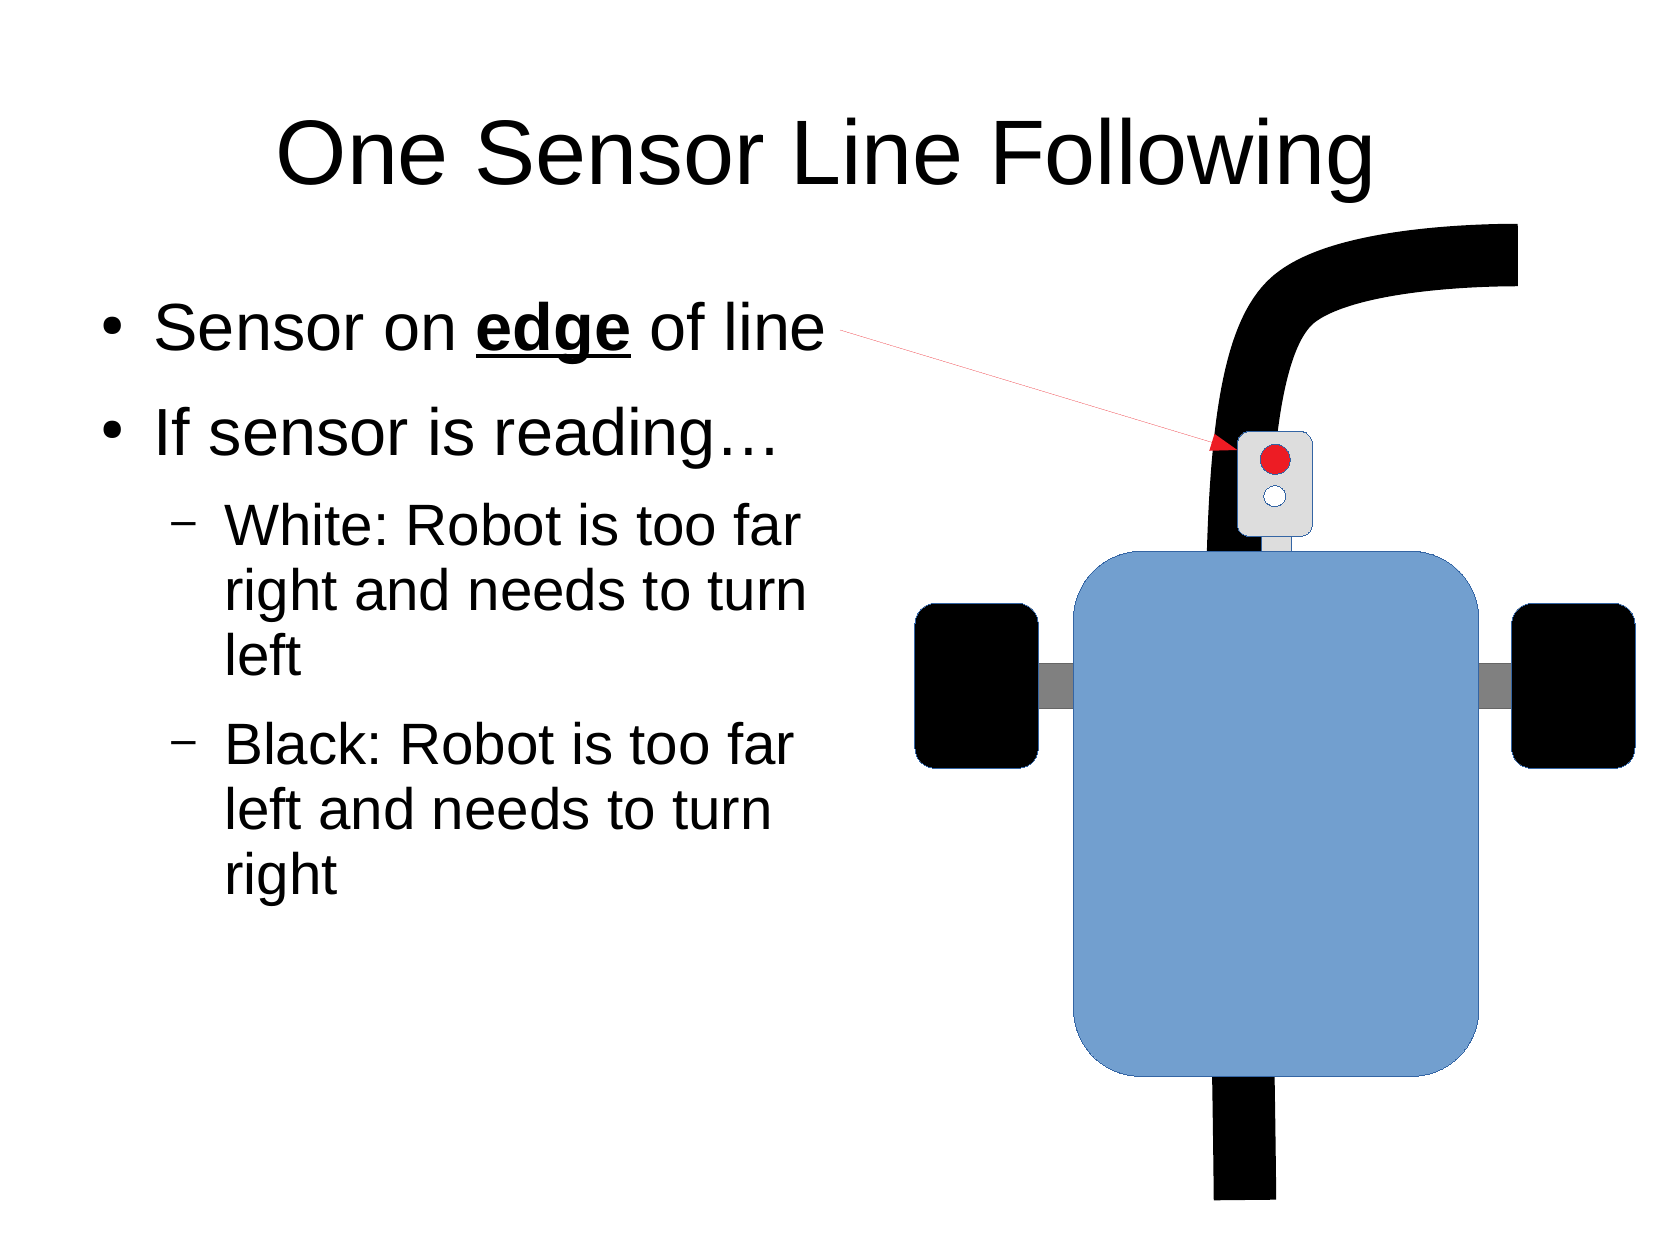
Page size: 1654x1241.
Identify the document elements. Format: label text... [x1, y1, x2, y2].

text_box [914, 431, 1636, 1077]
list Sensor on edge of line If sensor is reading… White: Robot is too far right and needs to turn left Black: Robot is too far left and needs to turn right [82, 290, 841, 1010]
title One Sensor Line Following [82, 49, 1571, 257]
